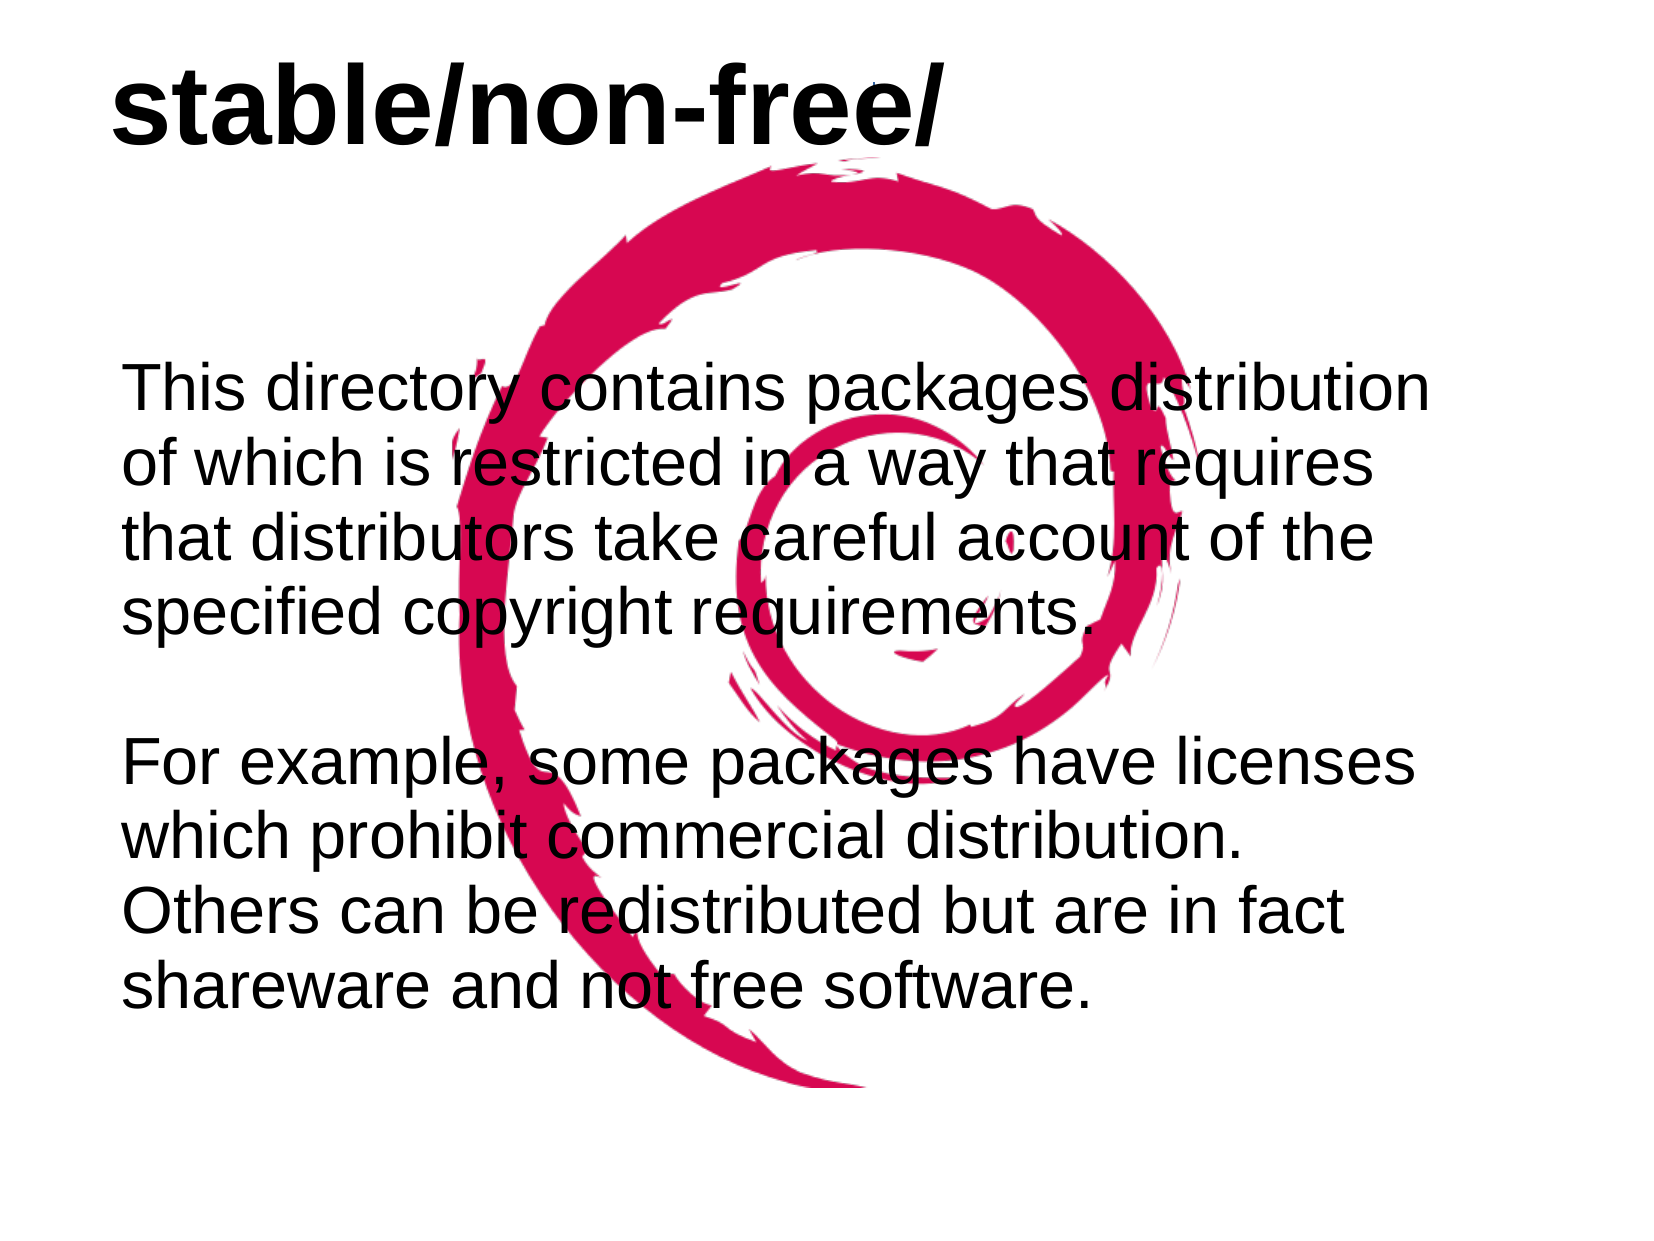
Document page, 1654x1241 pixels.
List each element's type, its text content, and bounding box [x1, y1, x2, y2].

text_box This directory contains packages distribution of which is restricted in a way that requires that distributors take careful account of the specified copyright requirements. For example, some packages have licenses which prohibit commercial distribution. Others can be redistributed but are in fact shareware and not free software. [106, 342, 1465, 1105]
text_box stable/non-free/ [94, 35, 1560, 331]
picture [0, 157, 1654, 1088]
